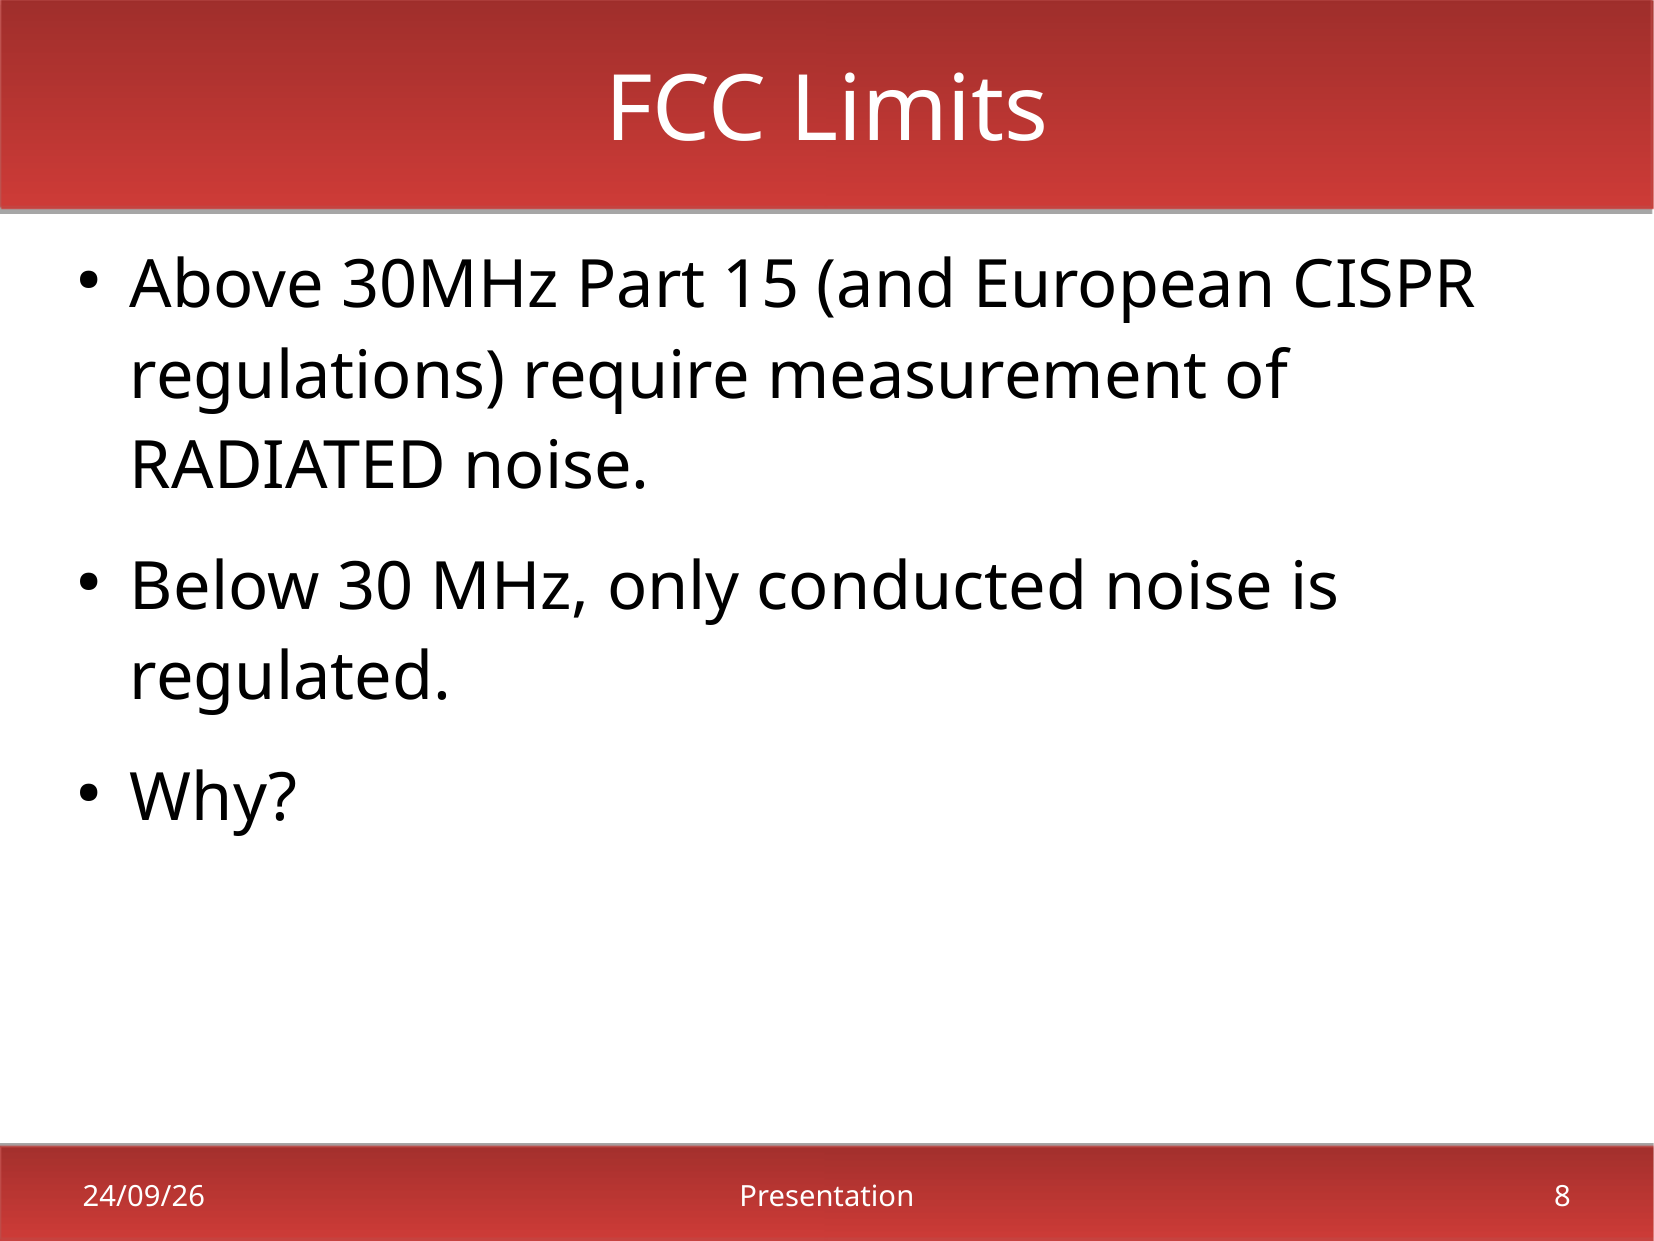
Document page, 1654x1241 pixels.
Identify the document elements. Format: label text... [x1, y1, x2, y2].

list Above 30MHz Part 15 (and European CISPR regulations) require measurement of RADIATED noise. Below 30 MHz, only conducted noise is regulated. Why? [59, 236, 1595, 1055]
title FCC Limits [59, 31, 1595, 178]
picture [0, 1143, 1654, 1241]
picture [0, 0, 1654, 214]
